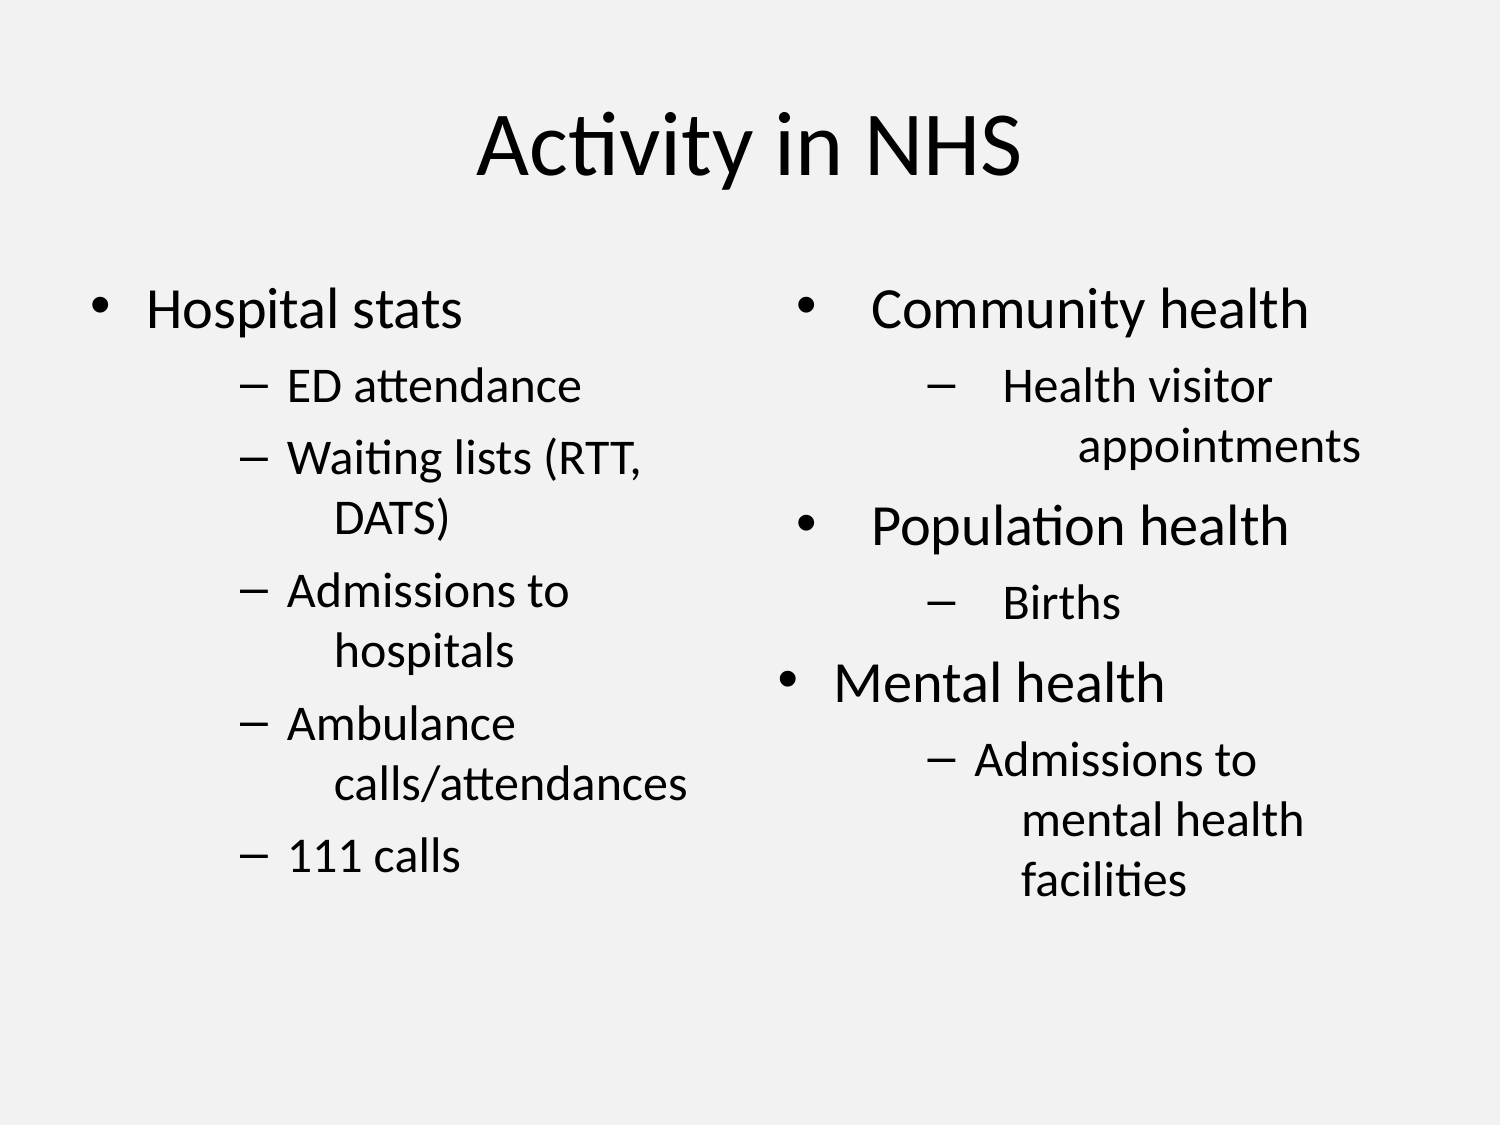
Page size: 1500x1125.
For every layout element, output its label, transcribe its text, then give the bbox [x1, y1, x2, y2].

list Hospital stats ED attendance Waiting lists (RTT, DATS) Admissions to hospitals Ambulance calls/attendances 111 calls [75, 262, 738, 1005]
title Activity in NHS [75, 45, 1426, 233]
list Community health Health visitor appointments Population health Births Mental health Admissions to mental health facilities [762, 262, 1426, 1005]
